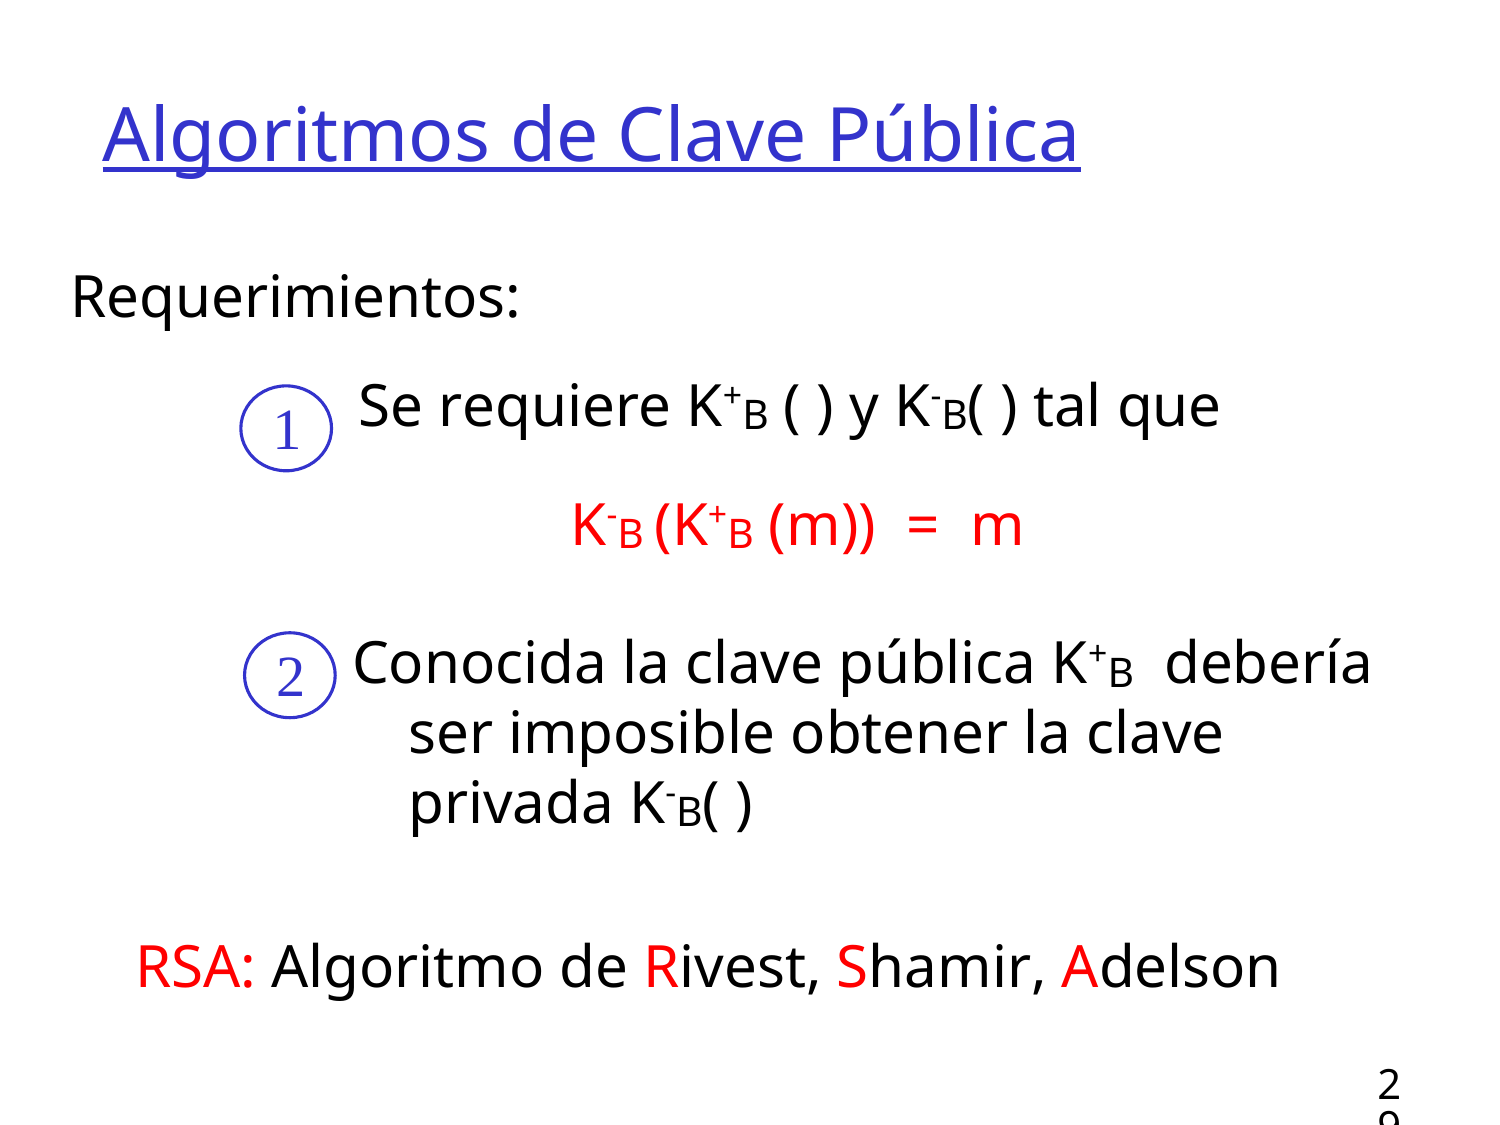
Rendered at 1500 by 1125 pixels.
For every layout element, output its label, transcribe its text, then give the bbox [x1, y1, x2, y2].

list Conocida la clave pública K+B debería ser imposible obtener la clave privada K-B( ) [337, 618, 1412, 913]
text_box [240, 395, 257, 461]
list Se requiere K+B ( ) y K-B( ) tal que [343, 360, 1323, 488]
text_box K-B (K+B (m)) = m [555, 479, 1055, 565]
text_box [317, 397, 332, 460]
text_box RSA: Algoritmo de Rivest, Shamir, Adelson [120, 921, 1297, 1007]
text_box [244, 642, 261, 708]
text_box Requerimientos: [55, 251, 537, 338]
title Algoritmos de Clave Pública [87, 37, 1363, 225]
text_box 1 [257, 383, 317, 469]
text_box 2 [261, 630, 321, 716]
text_box [321, 644, 336, 707]
